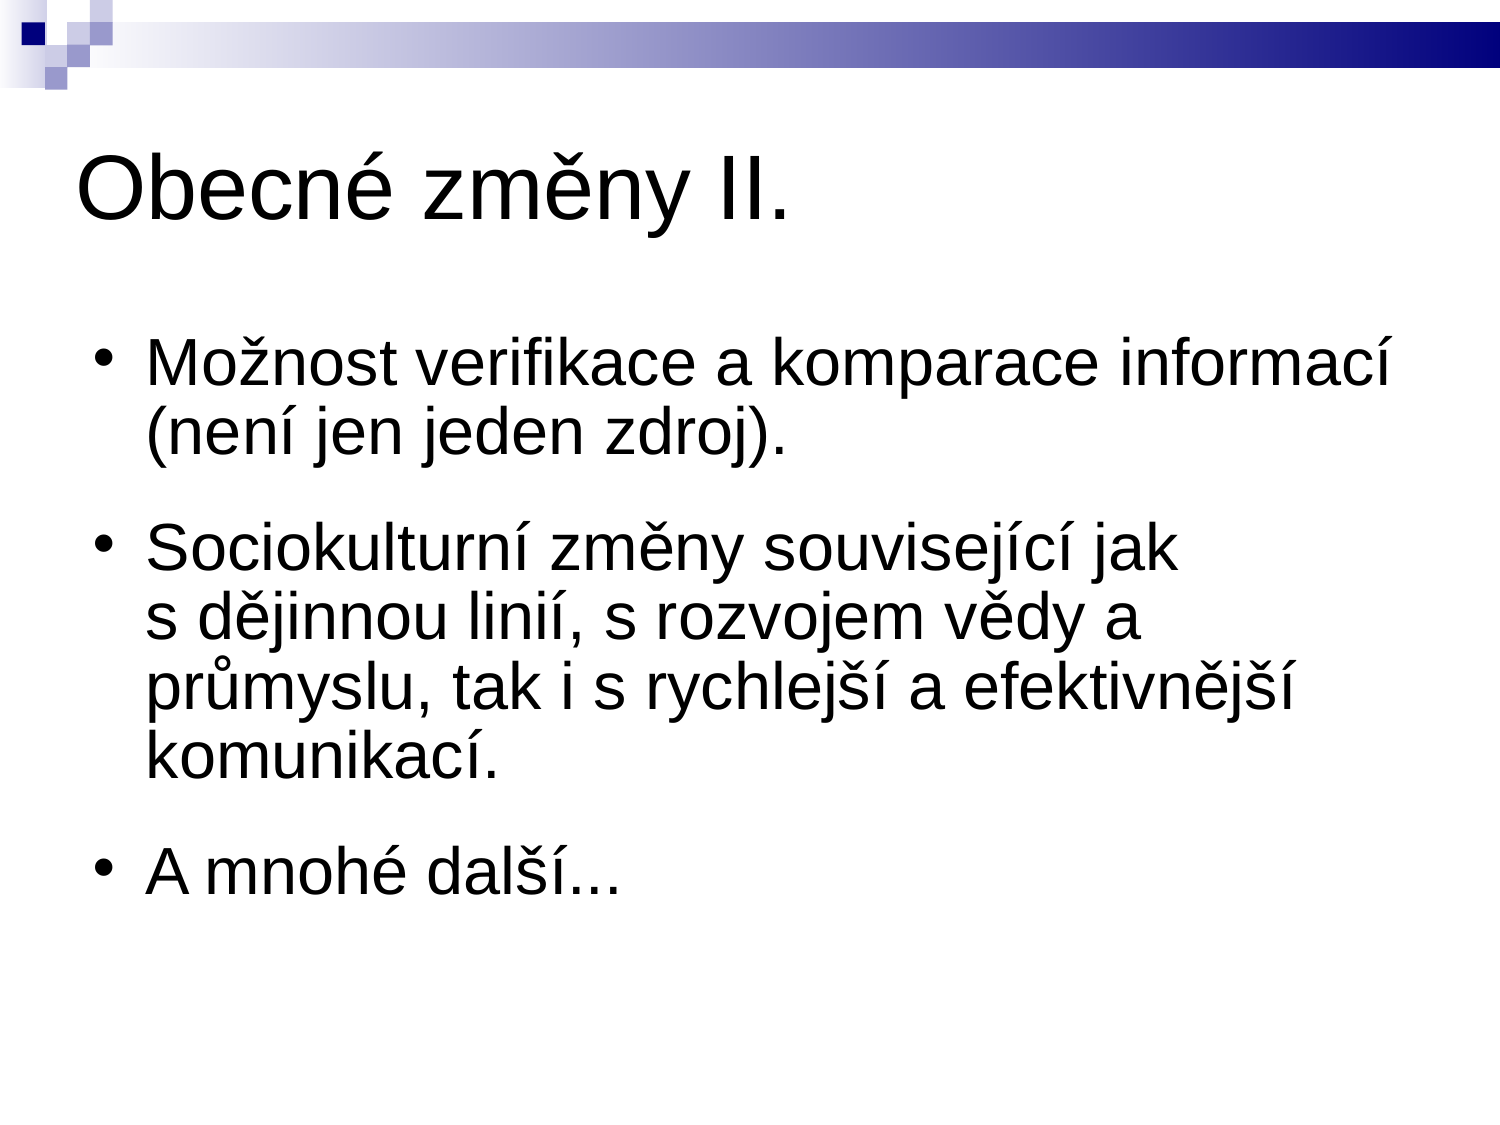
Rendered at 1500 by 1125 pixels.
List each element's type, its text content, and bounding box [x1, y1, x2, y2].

title Obecné změny II. [75, 75, 1426, 301]
list Možnost verifikace a komparace informací (není jen jeden zdroj). Sociokulturní změny související jak s dějinnou linií, s rozvojem vědy a průmyslu, tak i s rychlejší a efektivnější komunikací. A mnohé další... [75, 324, 1426, 963]
